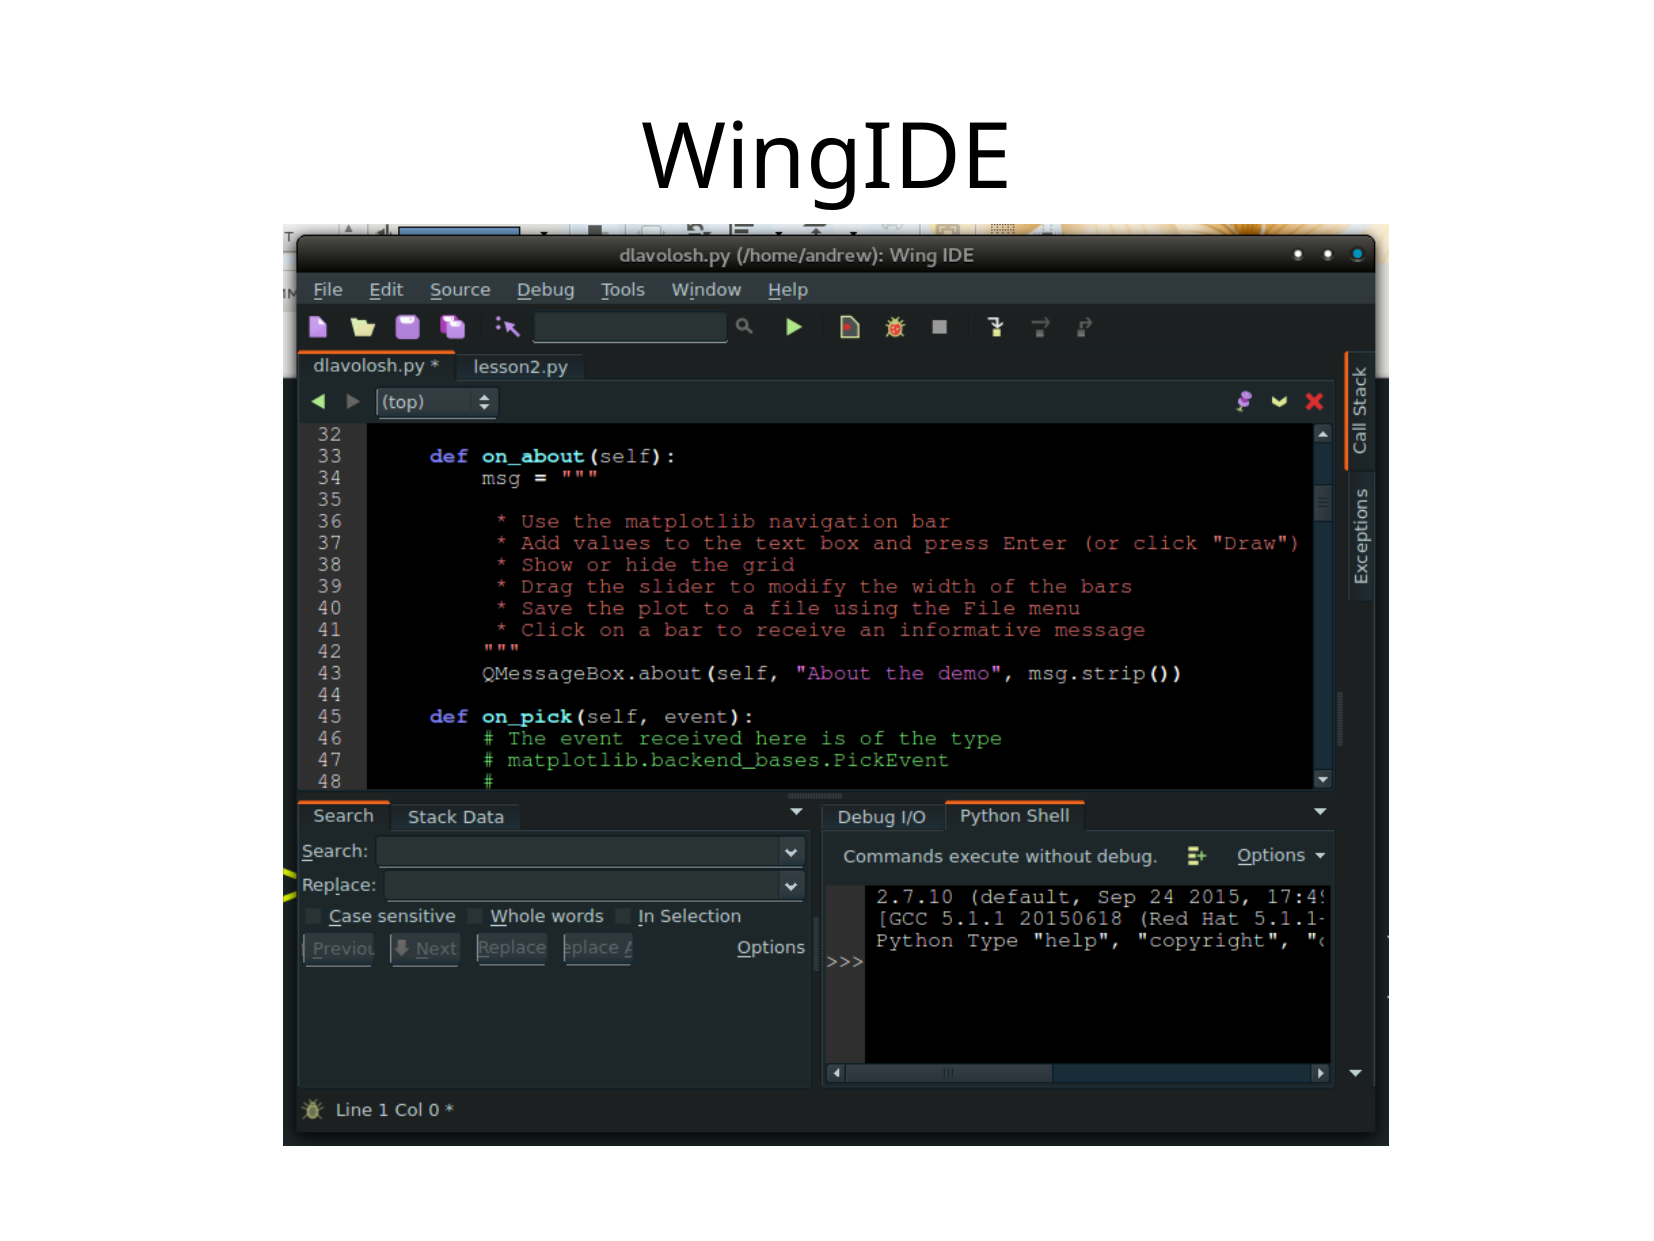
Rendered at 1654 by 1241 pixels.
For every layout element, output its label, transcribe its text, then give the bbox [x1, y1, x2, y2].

title WingIDE [82, 49, 1571, 257]
picture [283, 224, 1389, 1147]
